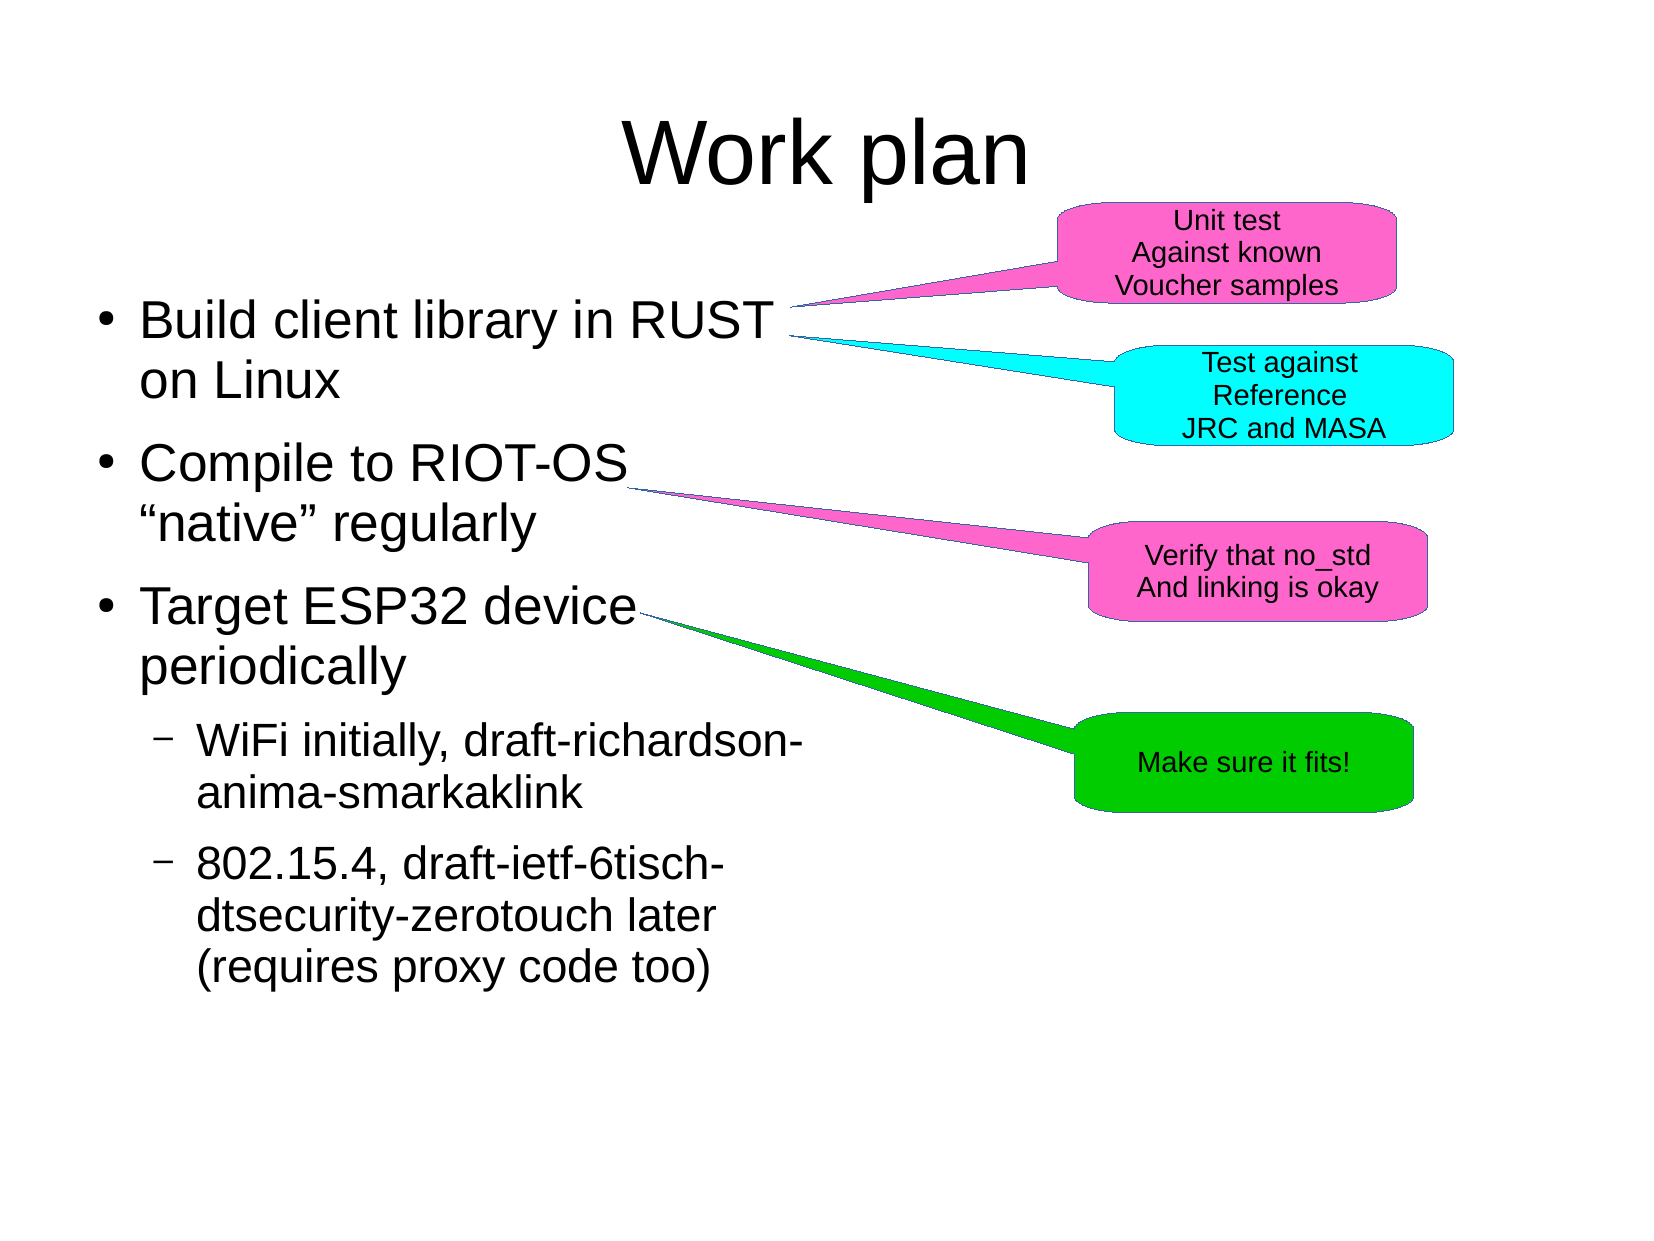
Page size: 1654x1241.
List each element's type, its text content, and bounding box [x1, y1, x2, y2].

text_box Make sure it fits! [640, 612, 1414, 813]
text_box Unit test Against known Voucher samples [790, 202, 1397, 308]
text_box Test against Reference JRC and MASA [789, 335, 1454, 446]
list Build client library in RUST on Linux Compile to RIOT-OS “native” regularly Target ESP32 device periodically WiFi initially, draft-richardson-anima-smarkaklink 802.15.4, draft-ietf-6tisch-dtsecurity-zerotouch later (requires proxy code too) [82, 290, 809, 1010]
title Work plan [82, 49, 1571, 257]
text_box Verify that no_std And linking is okay [627, 487, 1428, 622]
